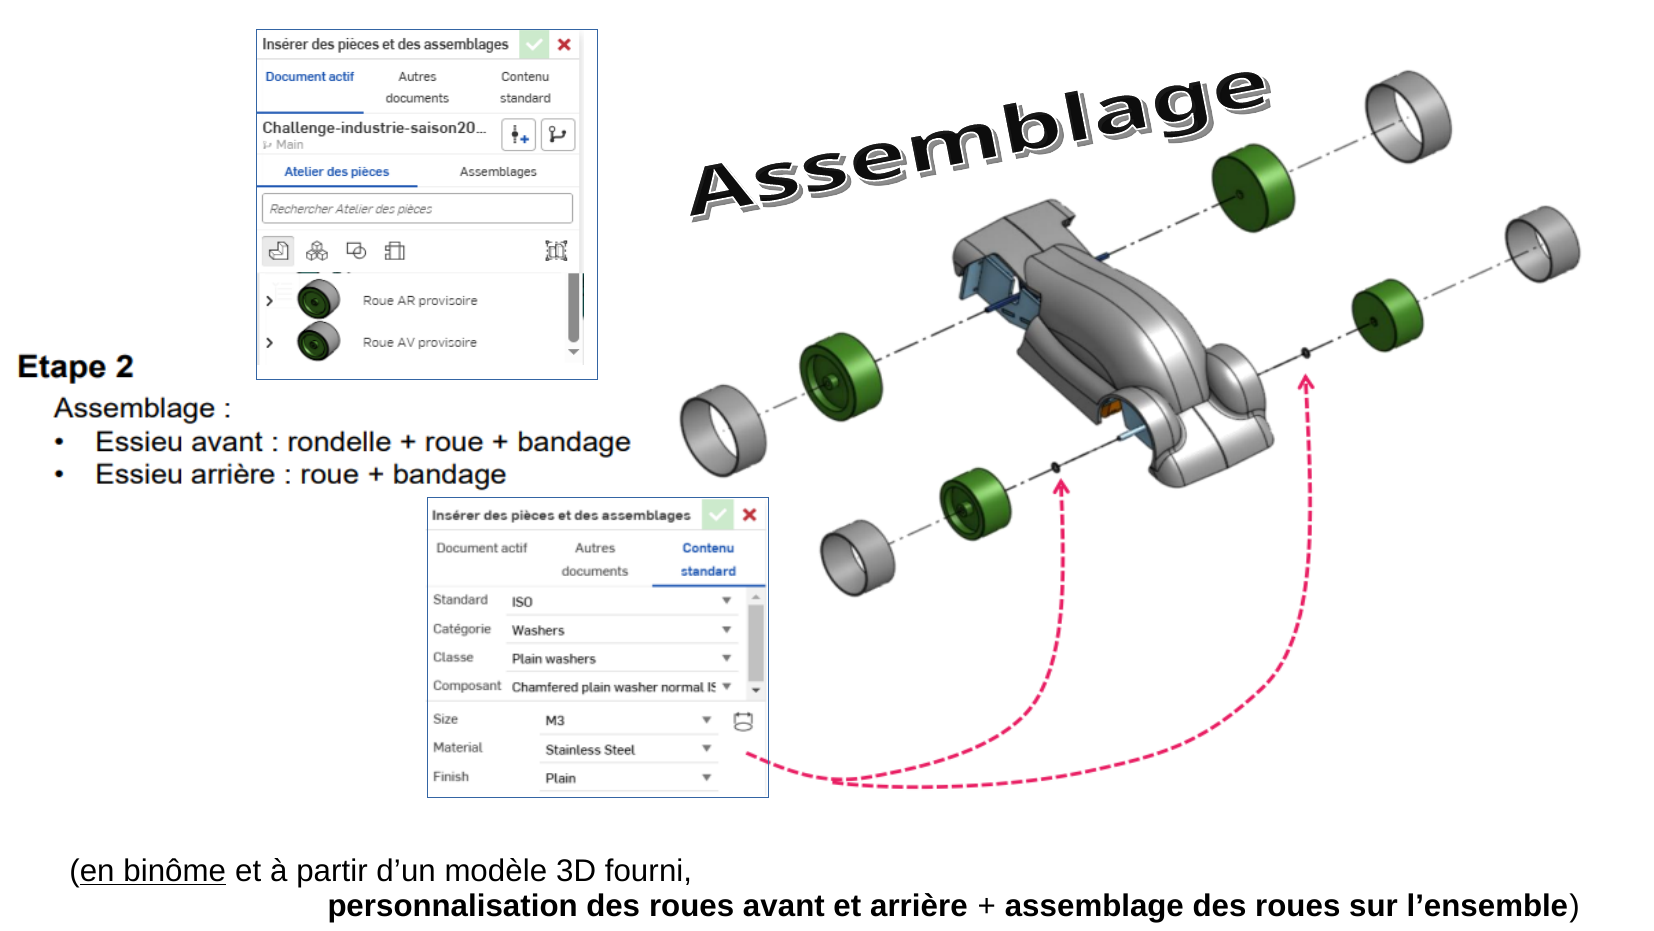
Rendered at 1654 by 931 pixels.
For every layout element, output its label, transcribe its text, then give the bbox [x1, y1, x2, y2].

text_box Assemblage [754, 161, 799, 202]
text_box Assemblage [852, 142, 903, 181]
text_box Assemblage [1002, 101, 1059, 154]
text_box (en binôme et à partir d’un modèle 3D fourni, personnalisation des roues avant et arrière + assemblage des roues sur l’ensemble) [54, 846, 1595, 931]
text_box Assemblage [1063, 89, 1088, 142]
text_box Assemblage [1215, 71, 1266, 110]
text_box Assemblage [1097, 94, 1147, 135]
picture [257, 30, 597, 379]
text_box Assemblage [802, 152, 847, 193]
picture [0, 54, 1595, 798]
picture [428, 498, 768, 797]
text_box Assemblage [909, 123, 998, 173]
text_box Assemblage [688, 162, 756, 218]
text_box Assemblage [1154, 80, 1208, 139]
